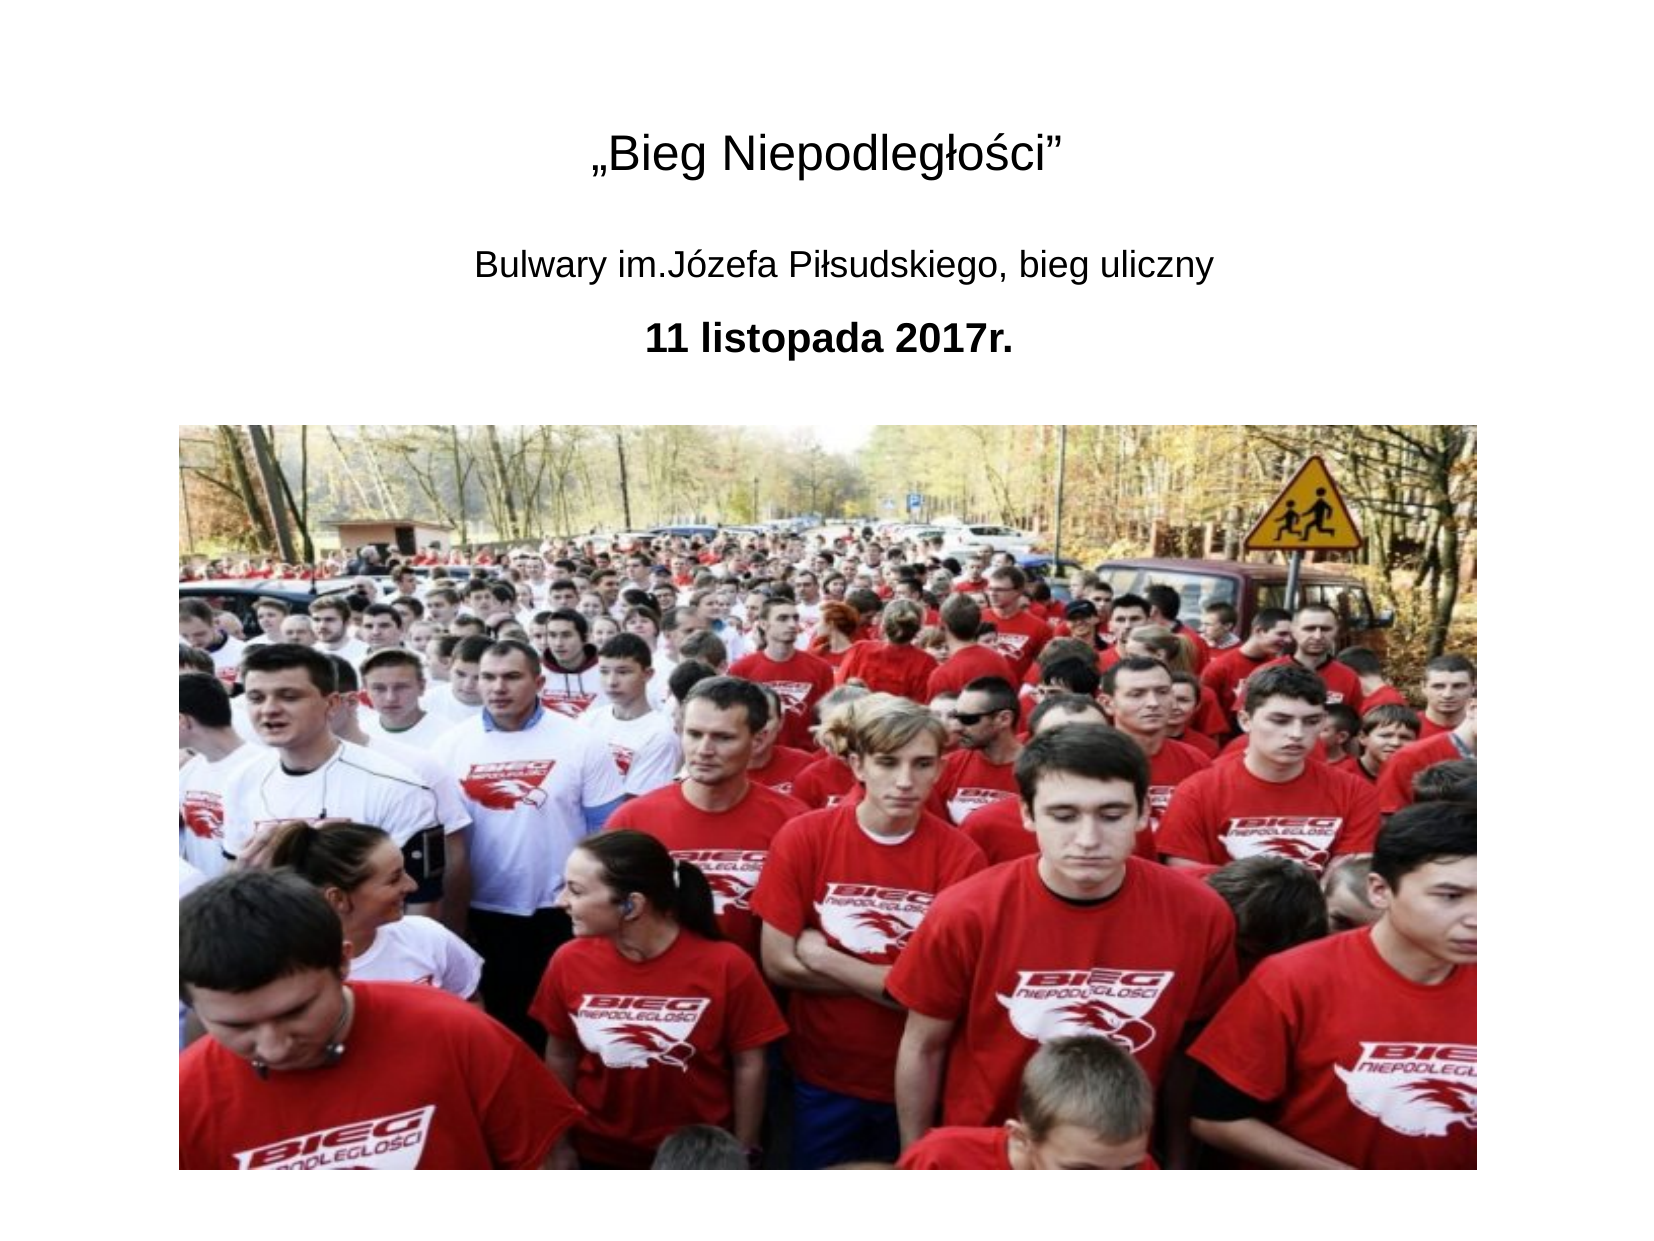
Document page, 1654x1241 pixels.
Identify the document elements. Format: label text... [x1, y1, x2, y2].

text_box Bulwary im.Józefa Piłsudskiego, bieg uliczny [354, 236, 1253, 308]
text_box 11 listopada 2017r. [472, 307, 1123, 370]
picture [179, 425, 1477, 1170]
title „Bieg Niepodległości” [82, 49, 1571, 257]
